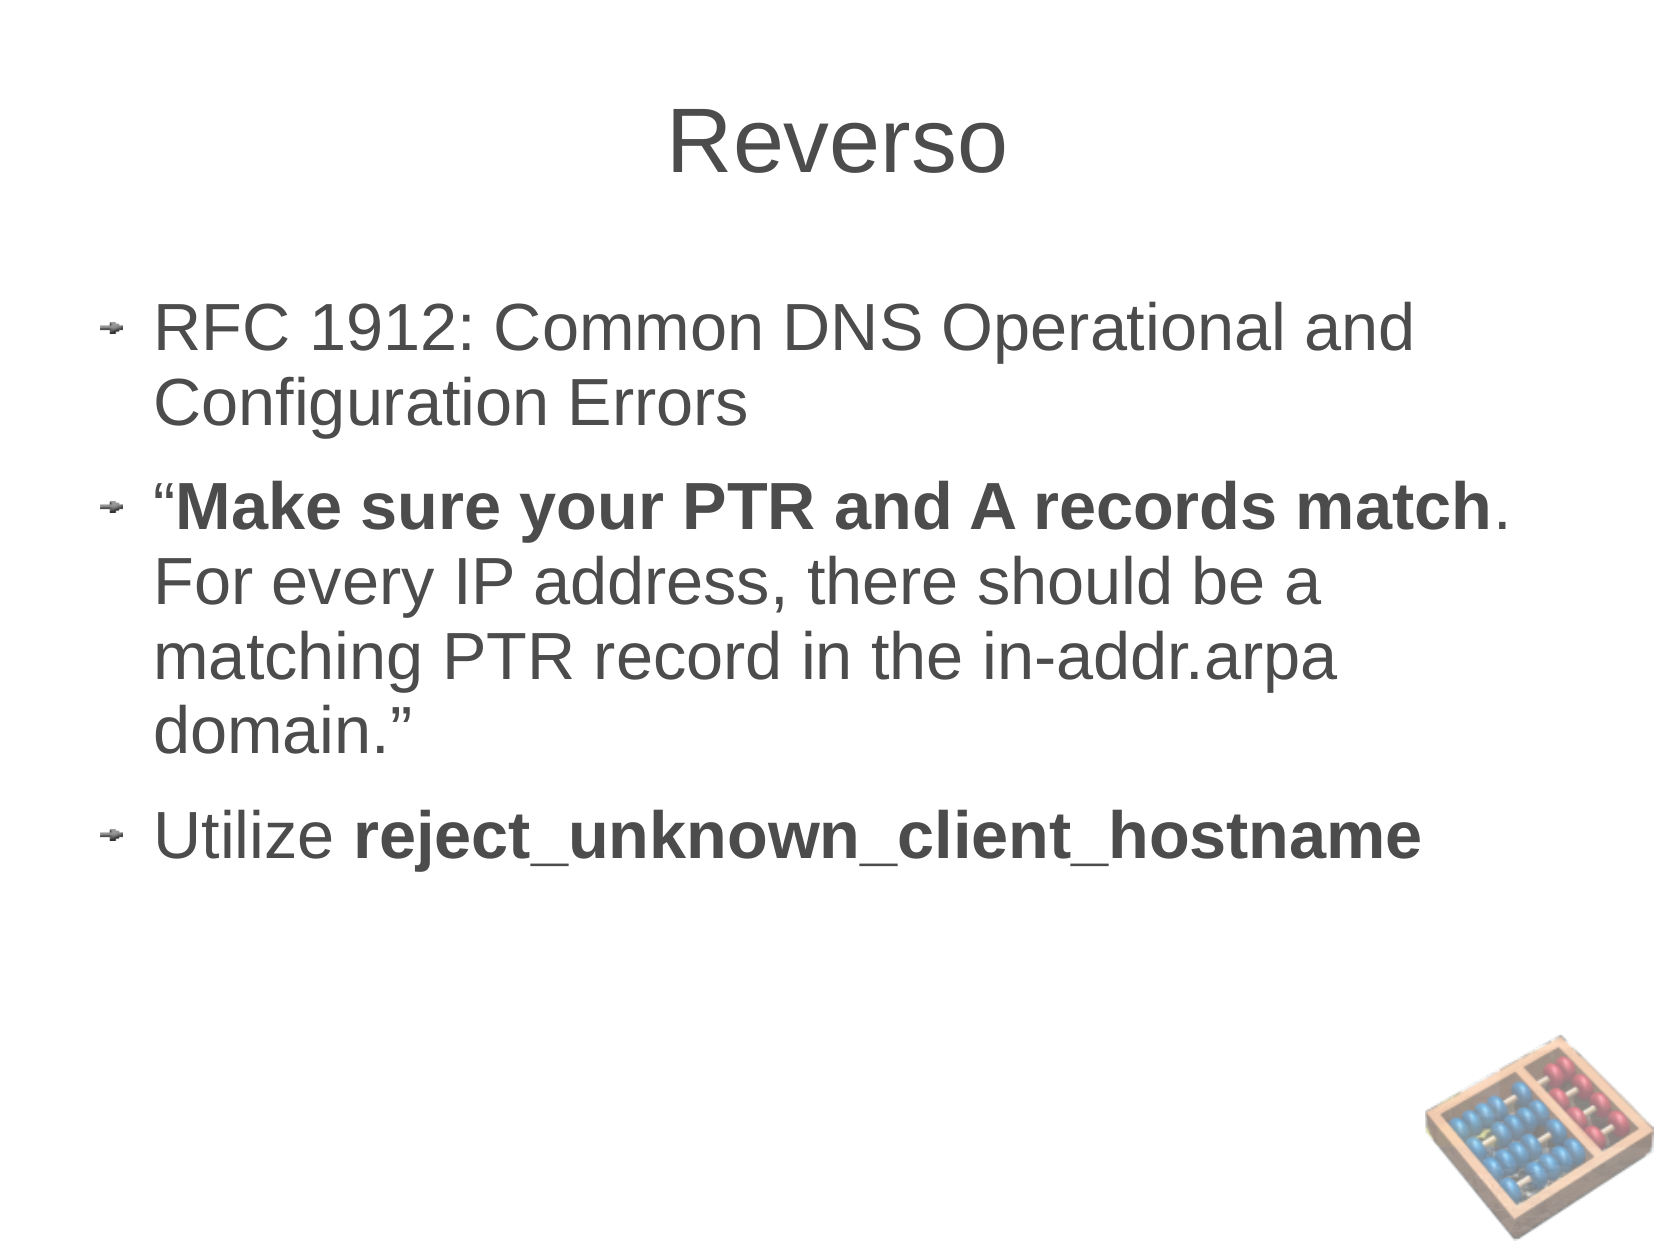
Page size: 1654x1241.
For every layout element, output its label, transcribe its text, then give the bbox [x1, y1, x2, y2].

title Reverso [75, 37, 1601, 245]
list RFC 1912: Common DNS Operational and Configuration Errors “Make sure your PTR and A records match. For every IP address, there should be a matching PTR record in the in-addr.arpa domain.” Utilize reject_unknown_client_hostname [82, 290, 1571, 1109]
